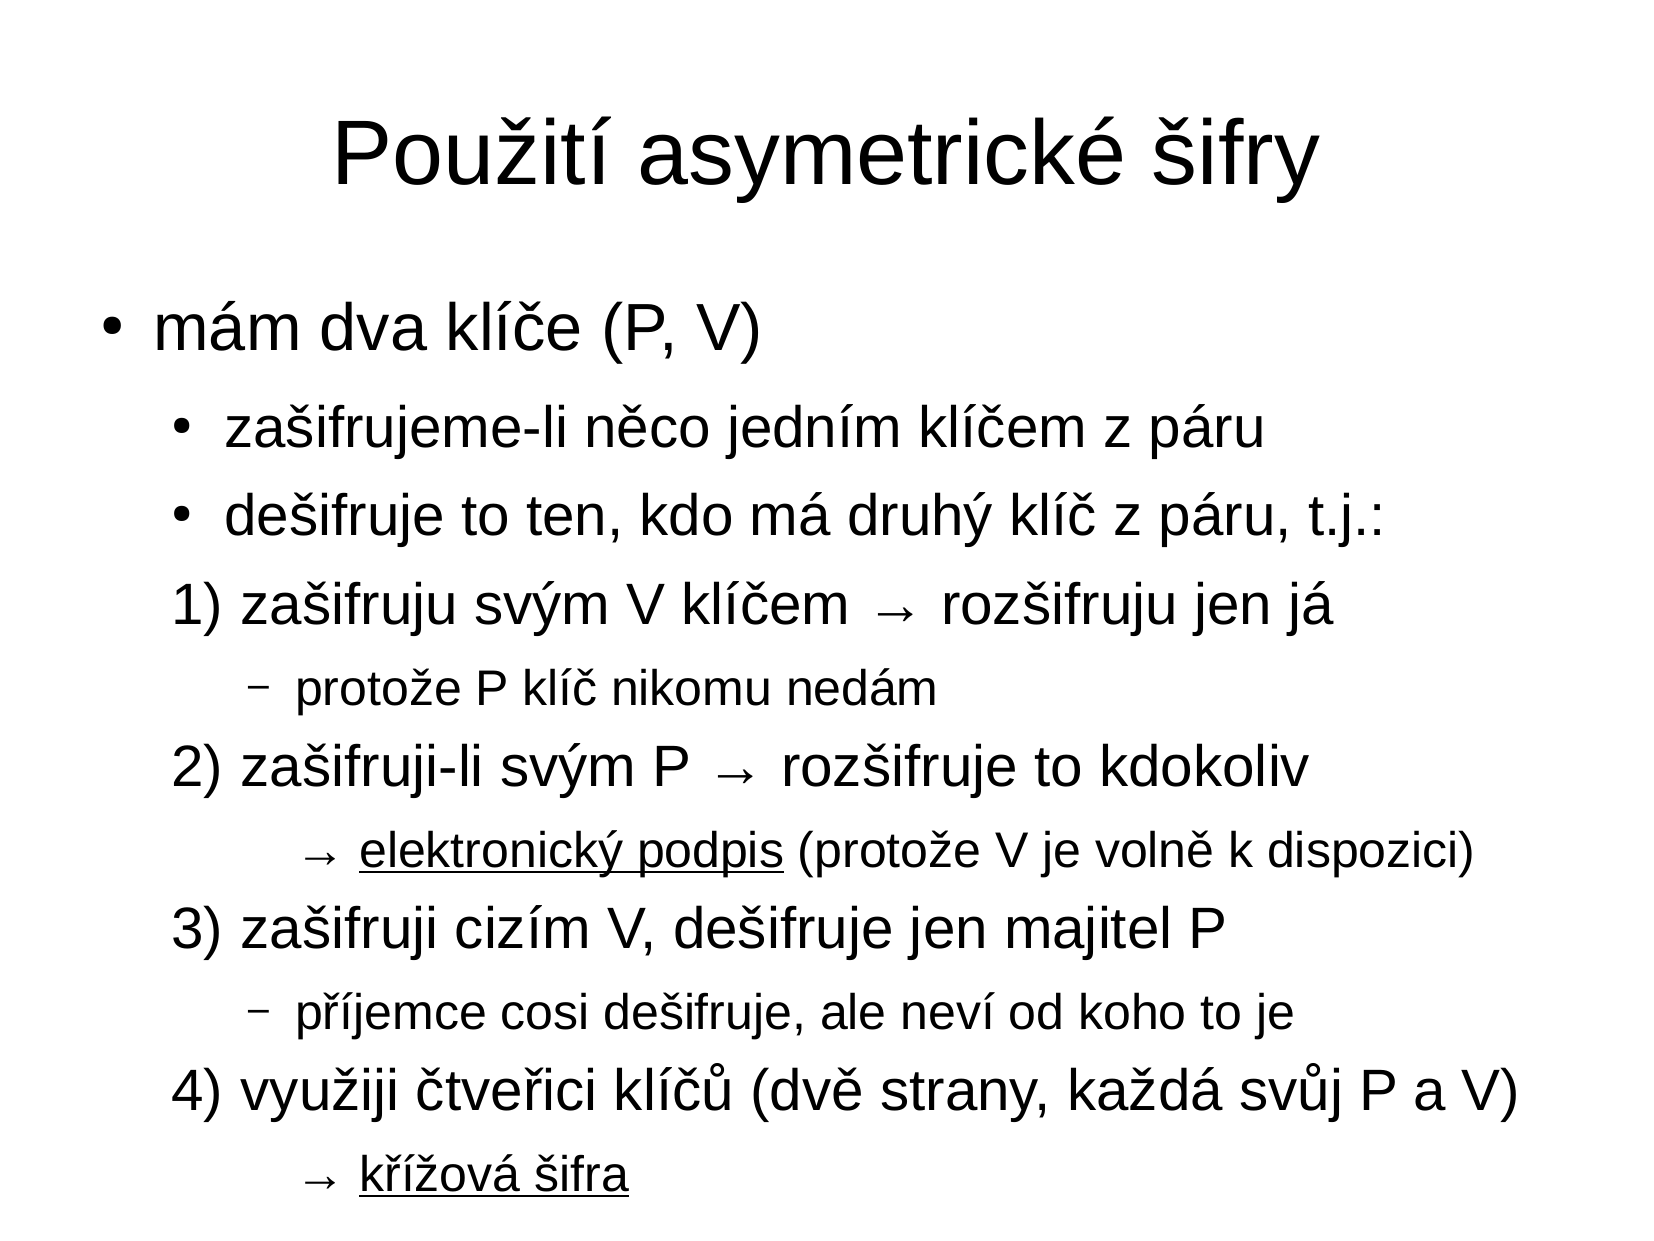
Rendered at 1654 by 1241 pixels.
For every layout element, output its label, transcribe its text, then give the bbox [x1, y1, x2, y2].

title Použití asymetrické šifry [82, 49, 1571, 257]
list mám dva klíče (P, V) zašifrujeme-li něco jedním klíčem z páru dešifruje to ten, kdo má druhý klíč z páru, t.j.: zašifruju svým V klíčem → rozšifruju jen já protože P klíč nikomu nedám zašifruji-li svým P → rozšifruje to kdokoliv → elektronický podpis (protože V je volně k dispozici) zašifruji cizím V, dešifruje jen majitel P příjemce cosi dešifruje, ale neví od koho to je využiji čtveřici klíčů (dvě strany, každá svůj P a V) → křížová šifra [82, 290, 1571, 1203]
